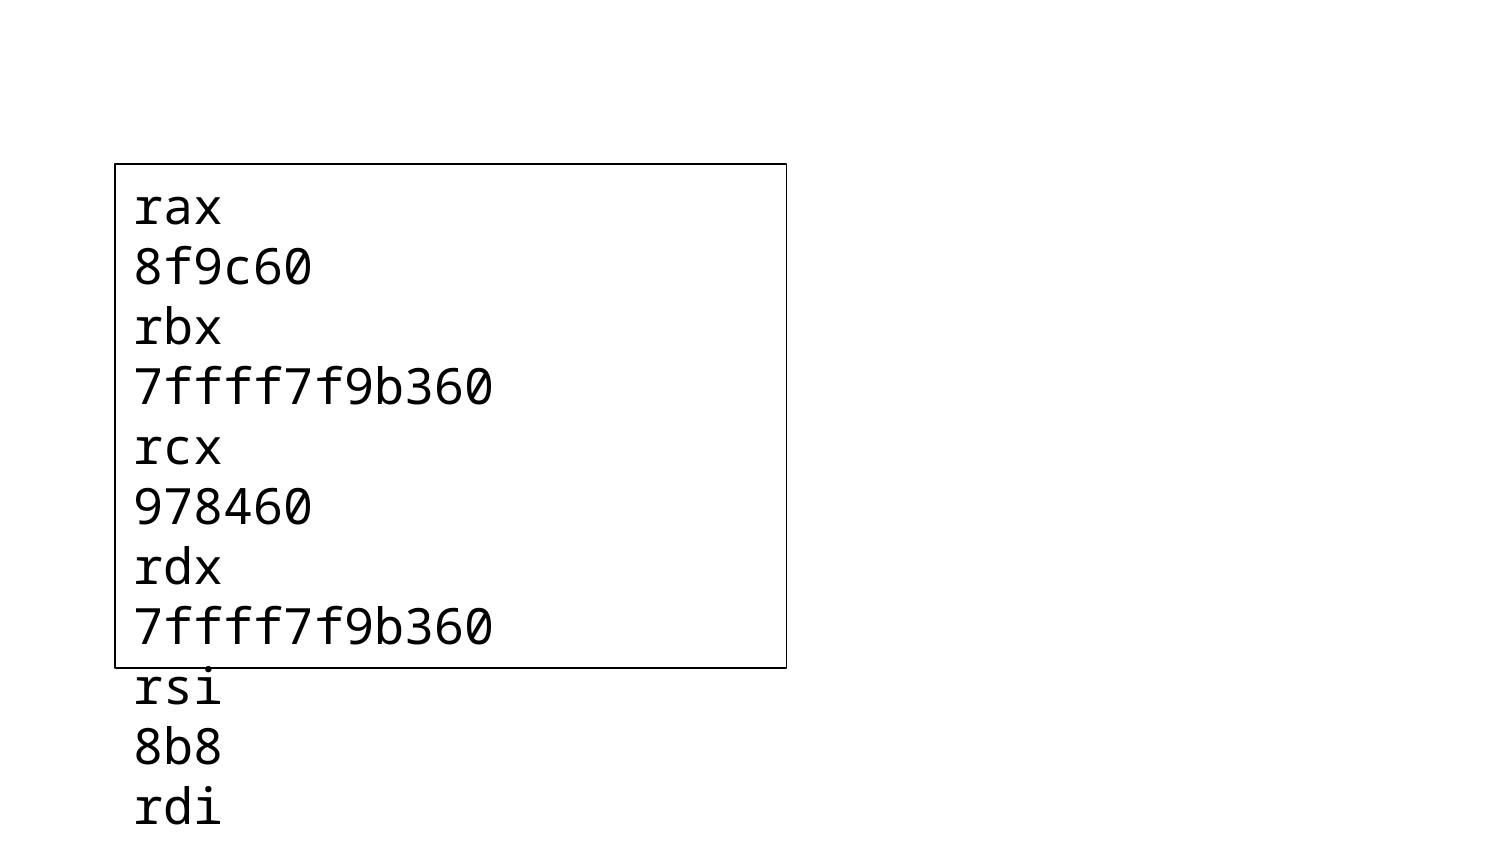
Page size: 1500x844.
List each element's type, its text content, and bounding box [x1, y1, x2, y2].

text_box rax 8f9c60 rbx 7ffff7f9b360 rcx 978460 rdx 7ffff7f9b360 rsi 8b8 rdi 978760 rbp 7ffff7f9c168 rsp 7fffffffdbf8 [119, 165, 786, 667]
text_box rax 8f9c60 rbx 7ffff7f9b360 rcx 978460 rdx 7ffff7f9b360 rsi 8b8 rdi 978760 rbp 7ffff7f9c168 rsp 7fffffffdbf8 [119, 159, 815, 684]
